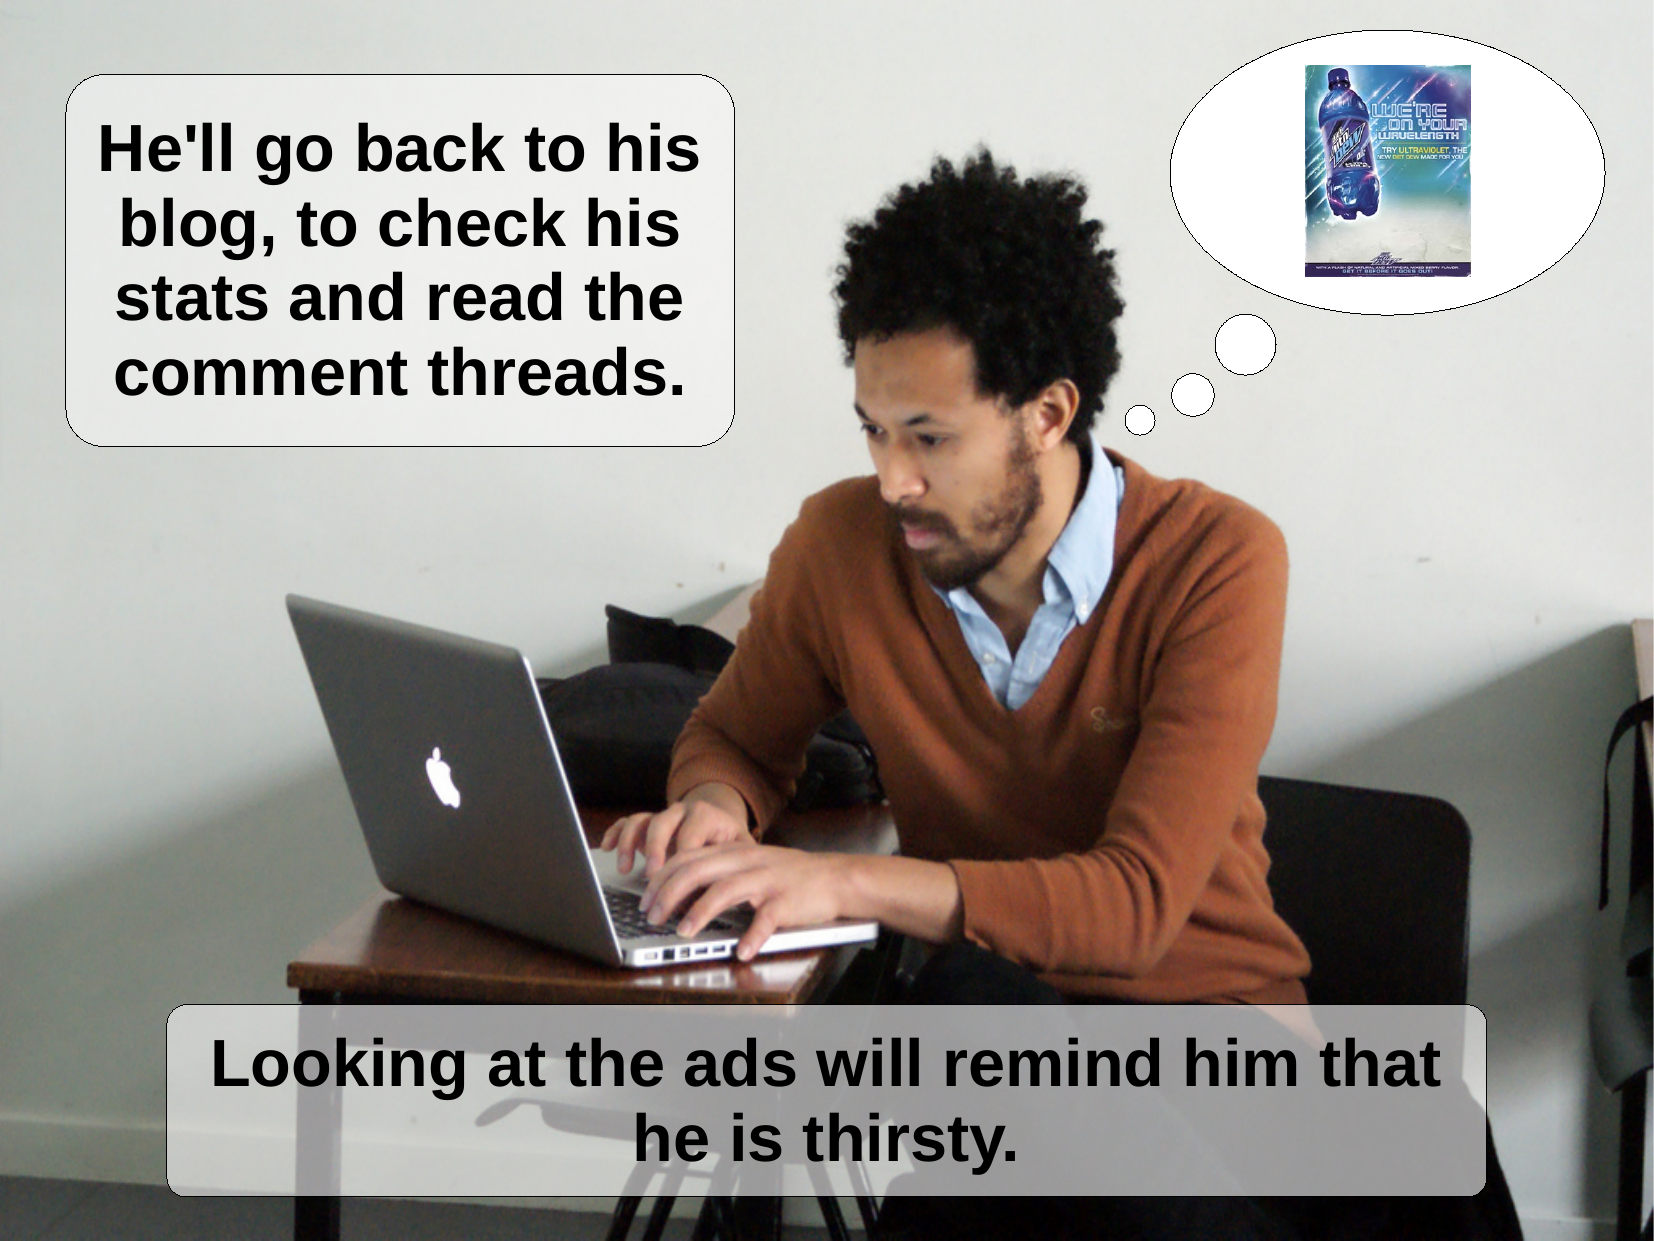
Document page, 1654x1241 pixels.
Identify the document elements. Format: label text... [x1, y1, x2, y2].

text_box Looking at the ads will remind him that he is thirsty. [166, 1004, 1487, 1197]
text_box [1125, 405, 1156, 436]
text_box He'll go back to his blog, to check his stats and read the comment threads. [65, 74, 735, 447]
text_box [1215, 314, 1277, 376]
text_box [1170, 30, 1606, 316]
picture [0, 0, 1654, 1241]
text_box [1171, 373, 1215, 417]
